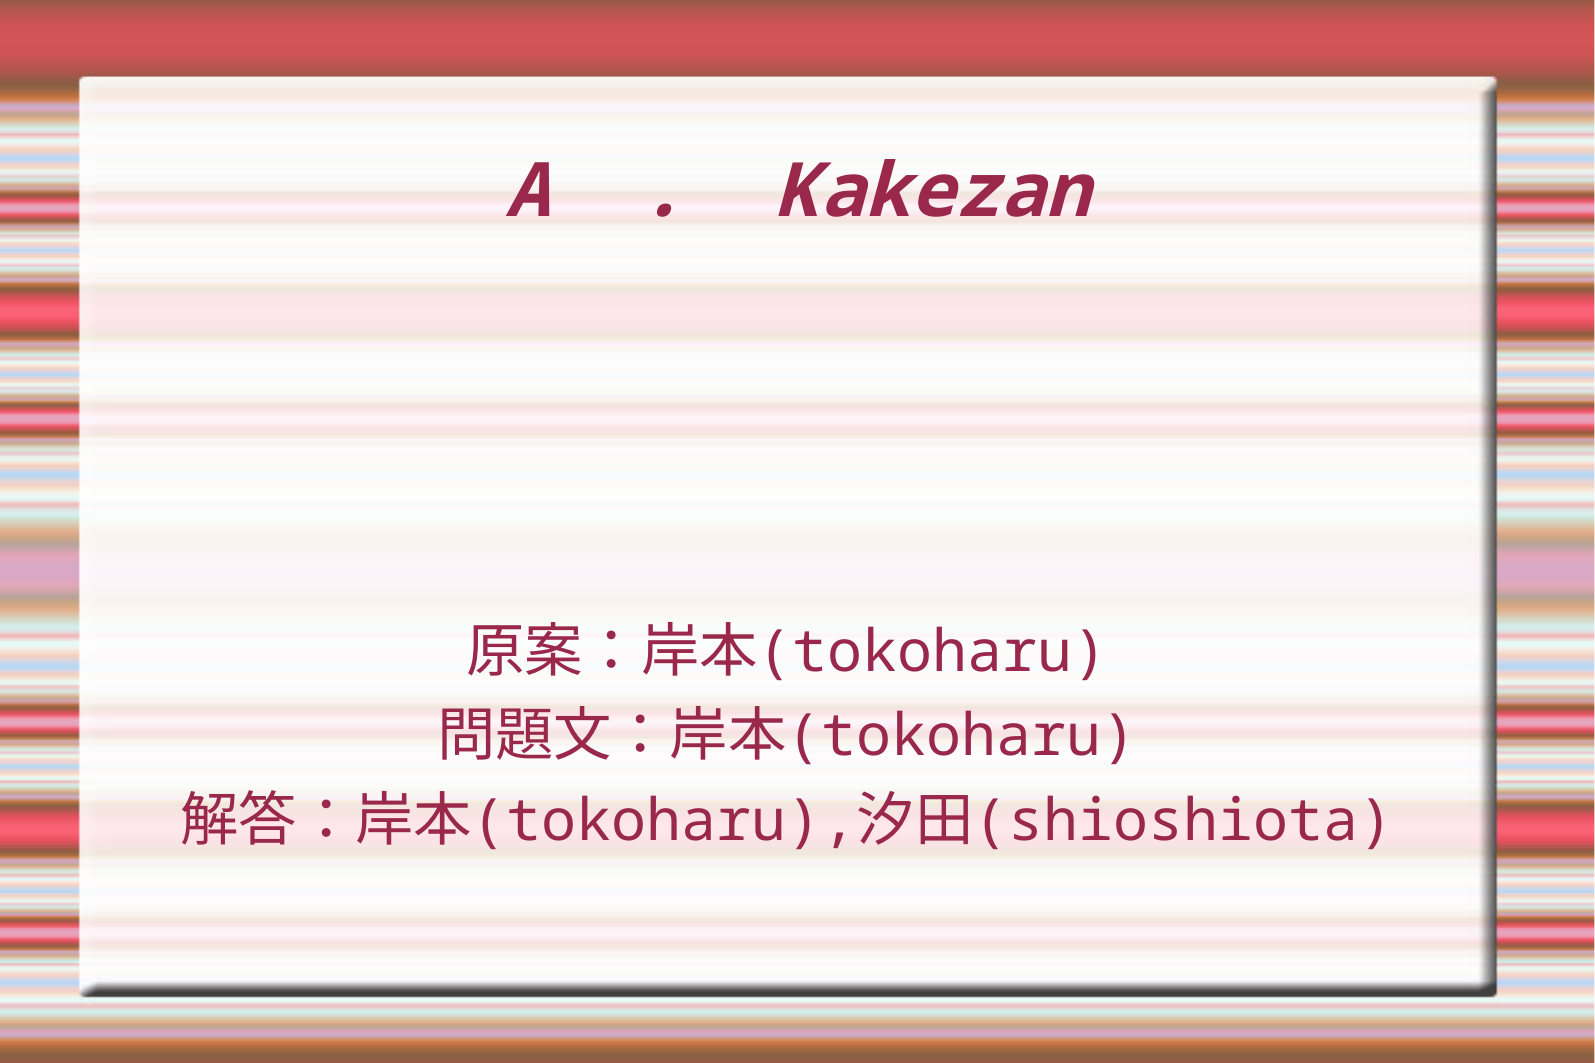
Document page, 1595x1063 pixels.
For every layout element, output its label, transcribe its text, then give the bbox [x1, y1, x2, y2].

picture [0, 0, 1595, 1063]
title A . Kakezan [117, 98, 1479, 276]
subtitle 原案：岸本(tokoharu) 問題文：岸本(tokoharu) 解答：岸本(tokoharu),汐田(shioshiota) [121, 531, 1453, 930]
